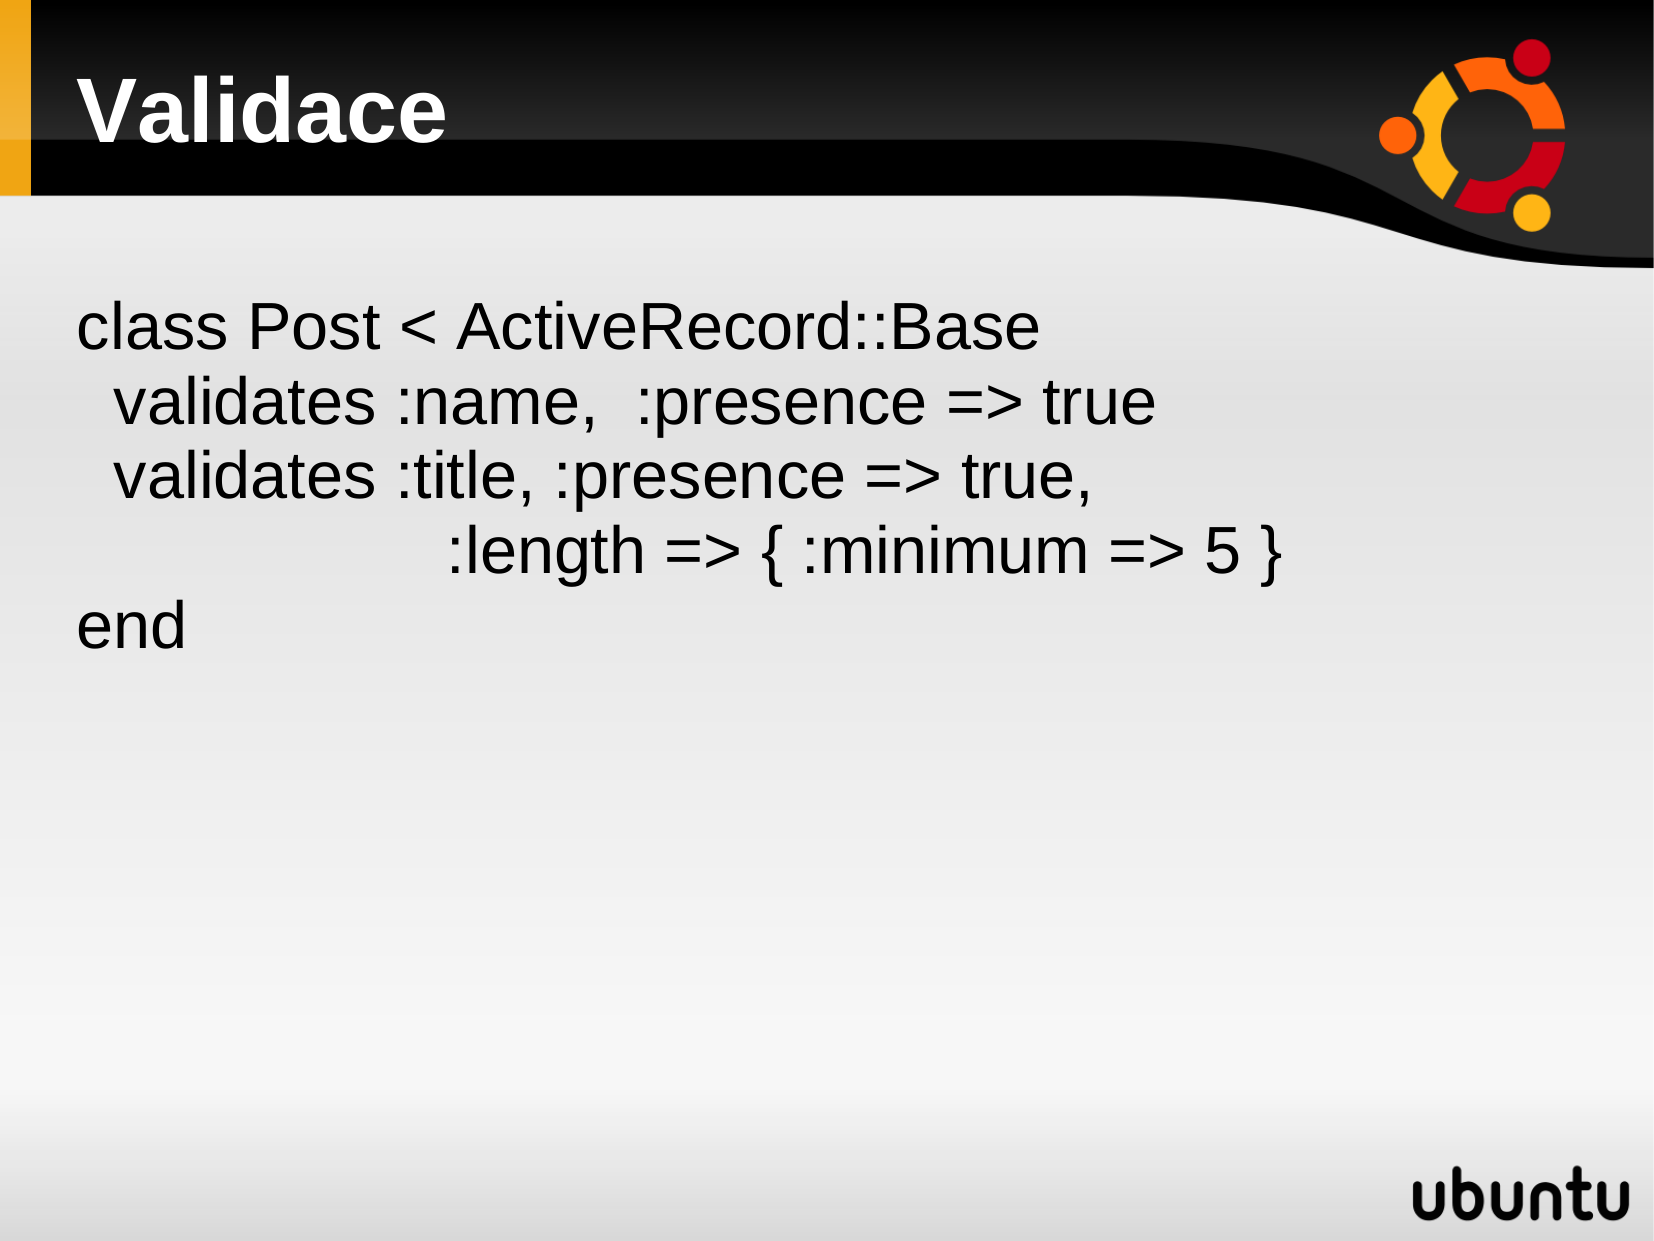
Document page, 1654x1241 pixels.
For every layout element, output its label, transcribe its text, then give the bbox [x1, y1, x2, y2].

title Validace [76, 14, 1565, 207]
list class Post < ActiveRecord::Base validates :name, :presence => true validates :title, :presence => true, :length => { :minimum => 5 } end [76, 288, 1565, 1093]
picture [0, 0, 1654, 1241]
